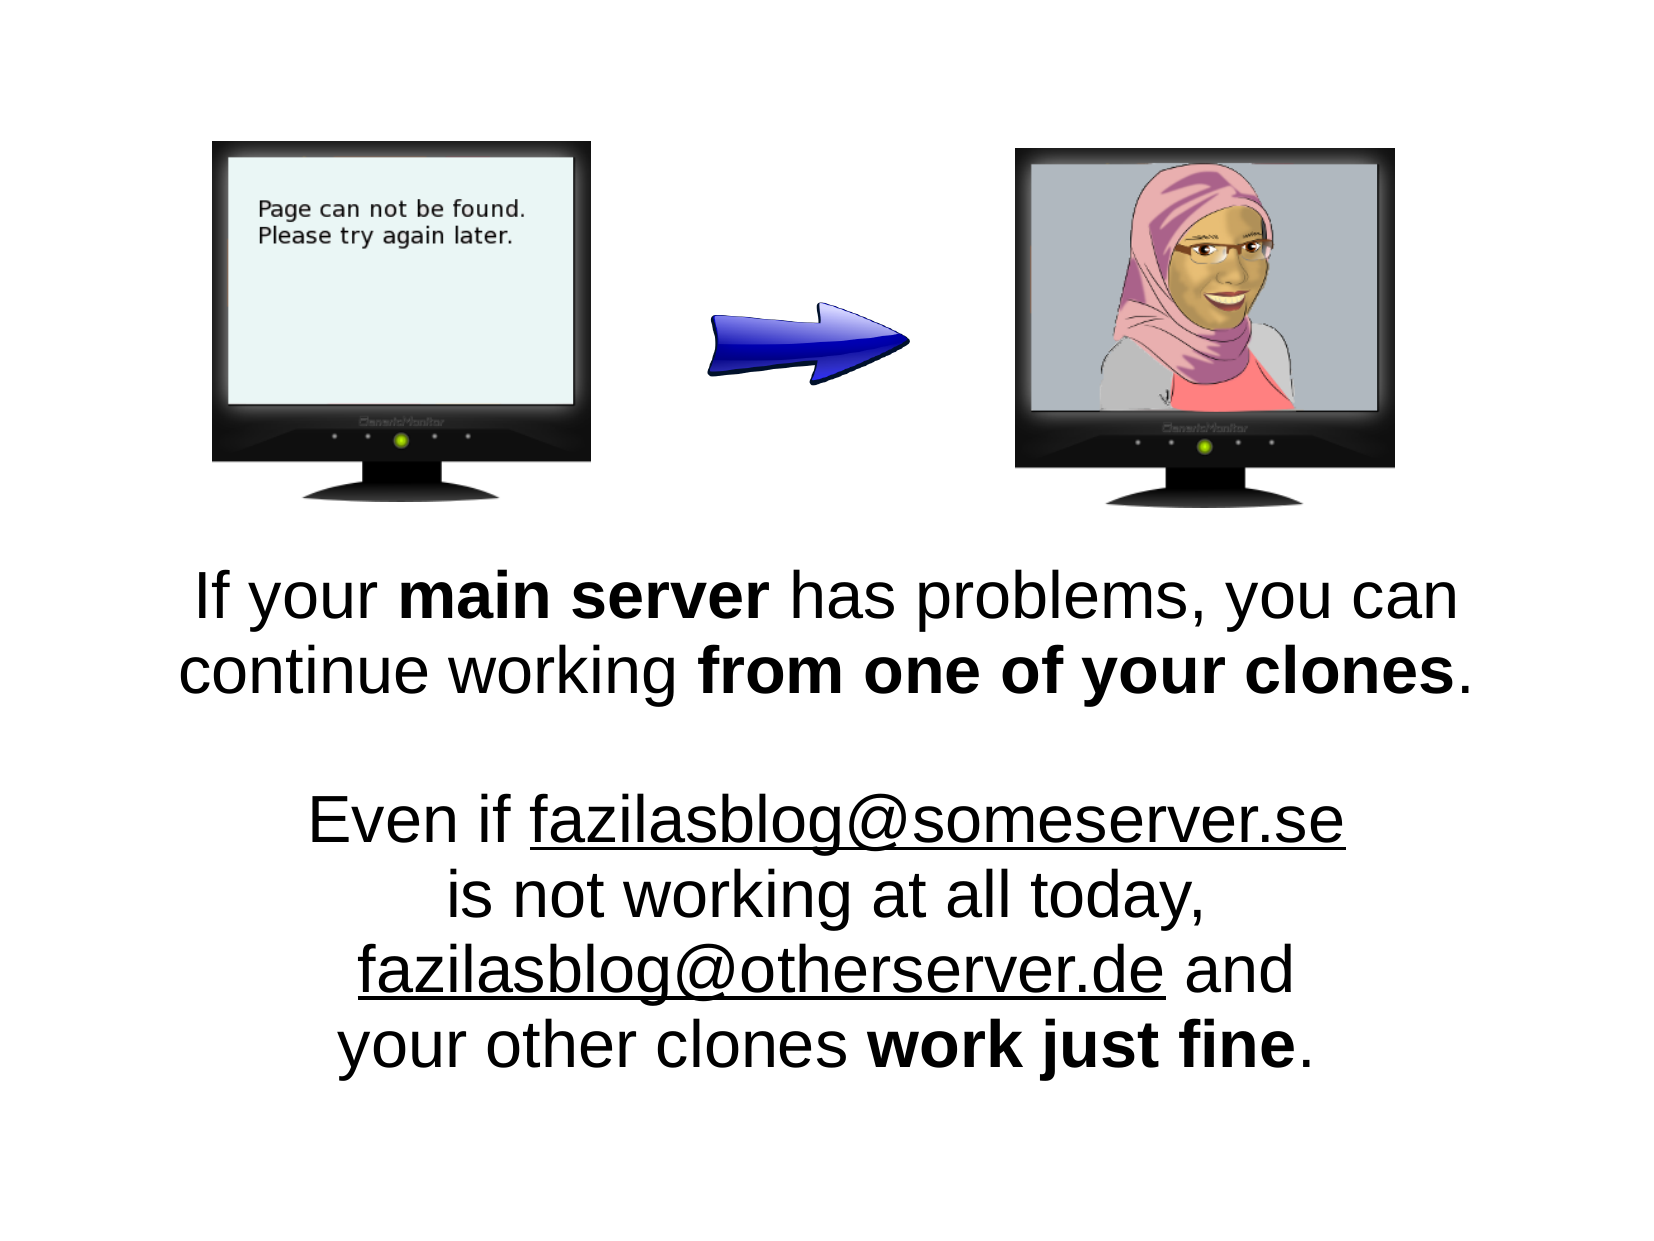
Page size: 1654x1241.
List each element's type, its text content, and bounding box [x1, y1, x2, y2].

subtitle If your main server has problems, you can continue working from one of your clones. Even if fazilasblog@someserver.se is not working at all today, fazilasblog@otherserver.de and your other clones work just fine. [82, 49, 1571, 1217]
picture [1015, 148, 1395, 508]
picture [696, 281, 916, 402]
picture [212, 141, 591, 502]
